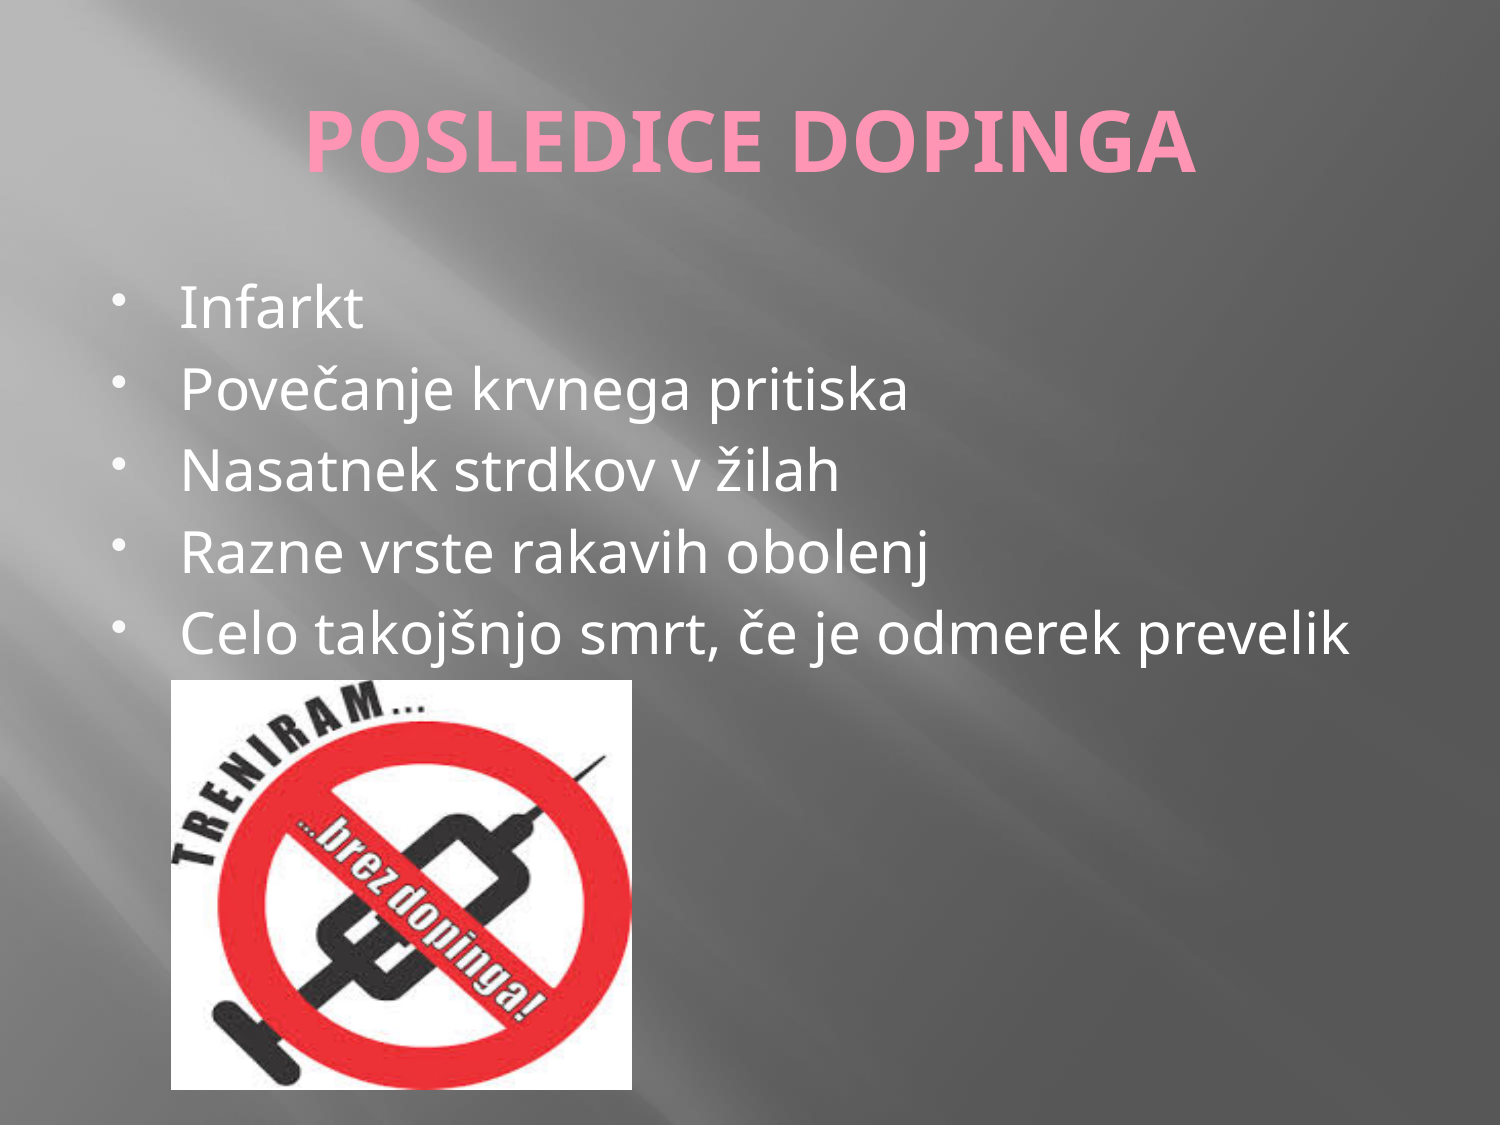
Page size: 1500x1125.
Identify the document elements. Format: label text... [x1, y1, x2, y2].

picture [0, 0, 1500, 1125]
title POSLEDICE DOPINGA [75, 45, 1425, 233]
list Infarkt Povečanje krvnega pritiska Nasatnek strdkov v žilah Razne vrste rakavih obolenj Celo takojšnjo smrt, če je odmerek prevelik [75, 262, 1425, 1035]
